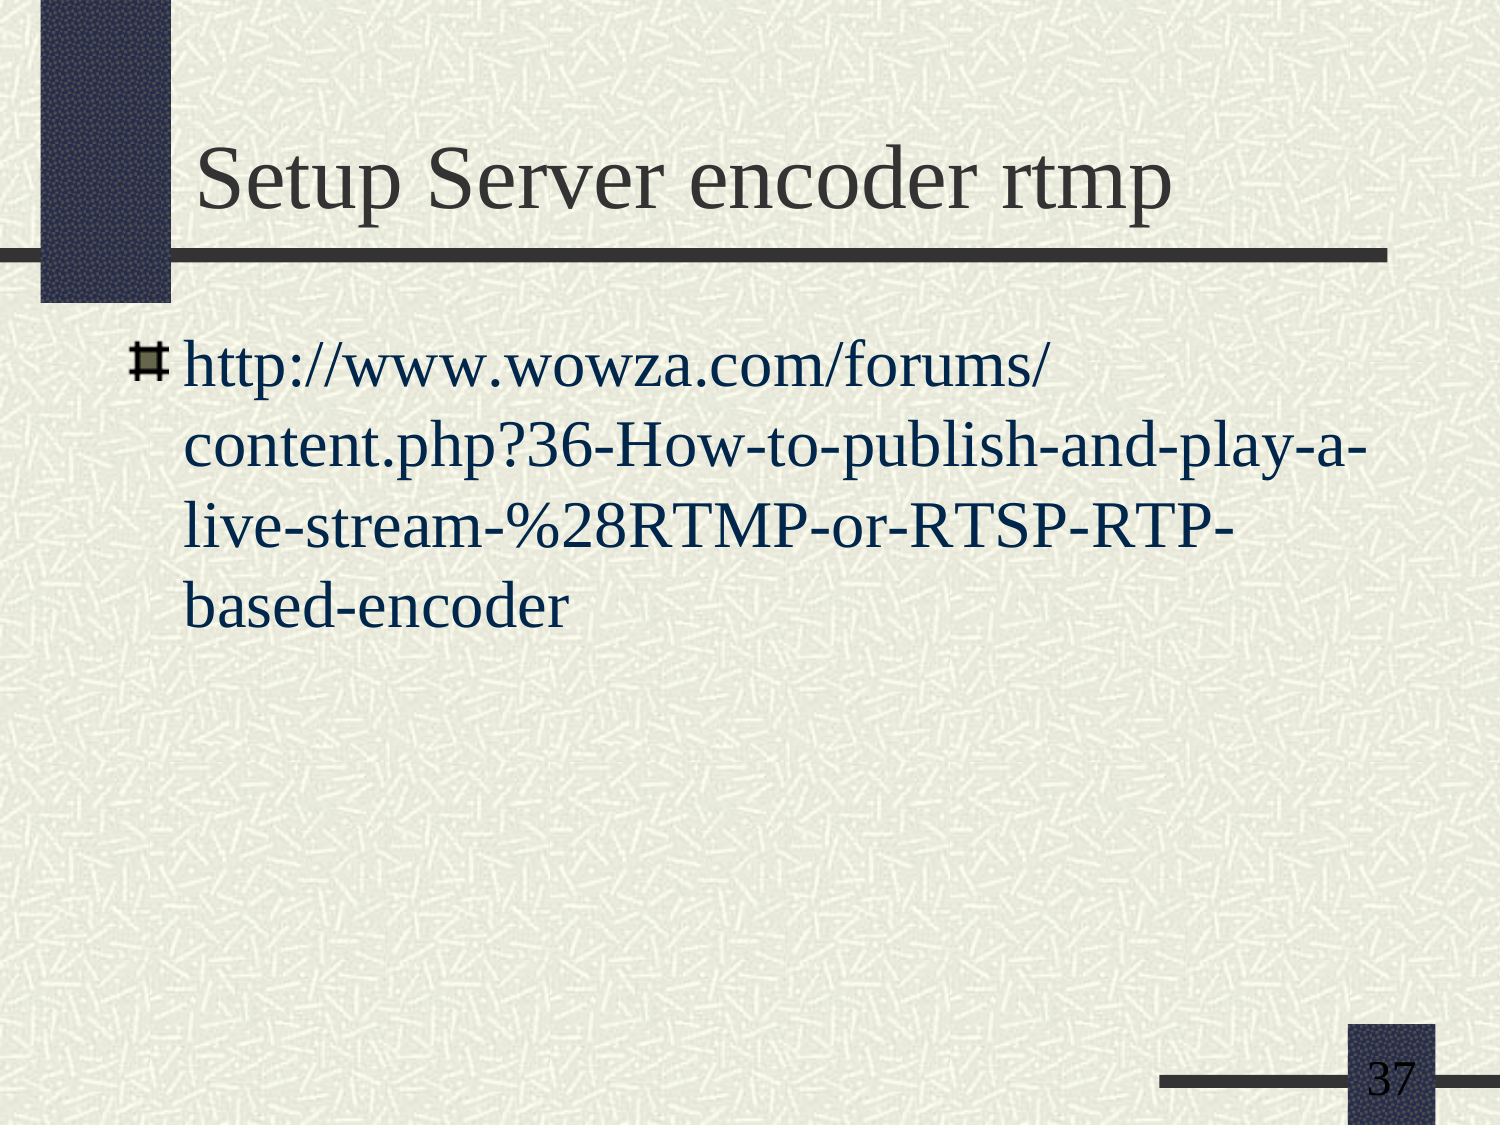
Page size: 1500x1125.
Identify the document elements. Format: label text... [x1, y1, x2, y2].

list http://www.wowza.com/forums/content.php?36-How-to-publish-and-play-a-live-stream-%28RTMP-or-RTSP-RTP-based-encoder [112, 312, 1388, 1000]
title Setup Server encoder rtmp [179, 46, 1455, 235]
picture [0, 0, 1500, 1125]
